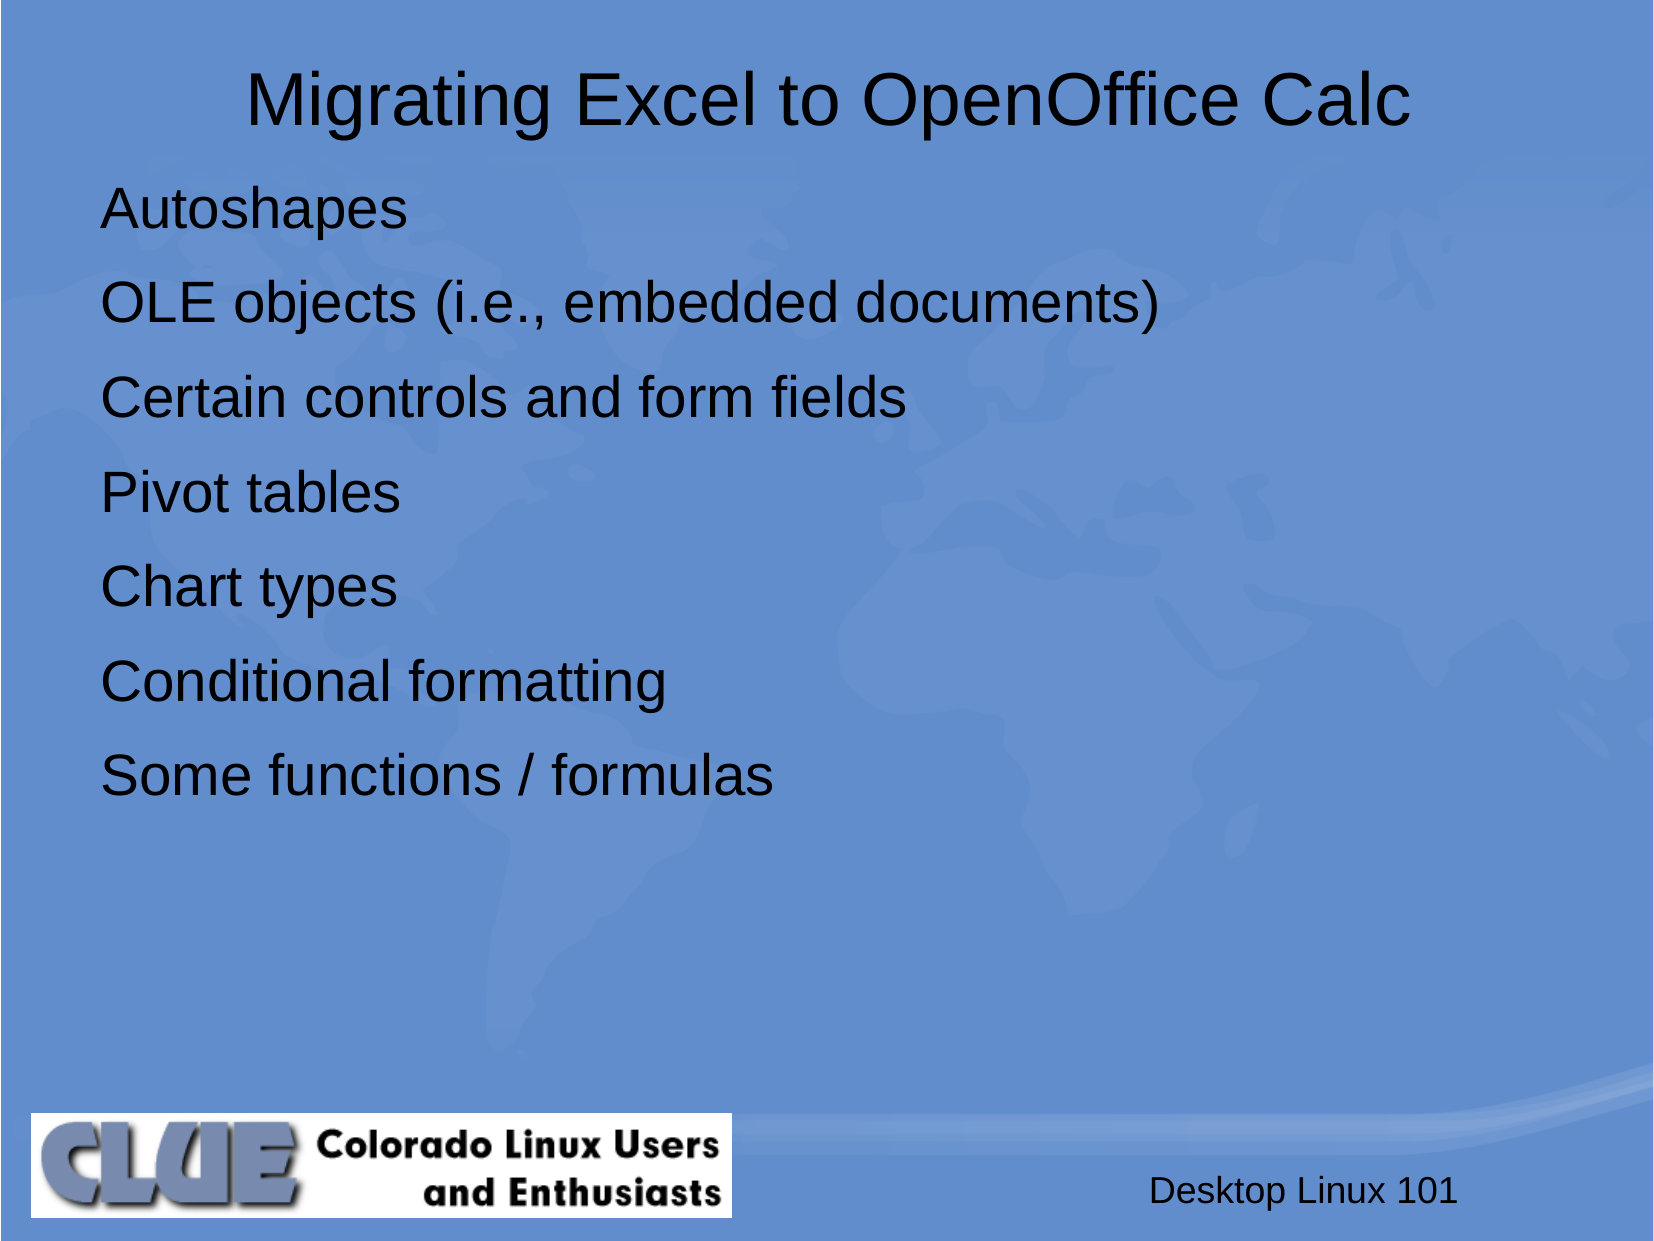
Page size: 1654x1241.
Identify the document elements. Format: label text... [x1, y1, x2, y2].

picture [1, 0, 1654, 1241]
list Autoshapes OLE objects (i.e., embedded documents) Certain controls and form fields Pivot tables Chart types Conditional formatting Some functions / formulas [82, 175, 1571, 1039]
title Migrating Excel to OpenOffice Calc [82, 44, 1576, 156]
